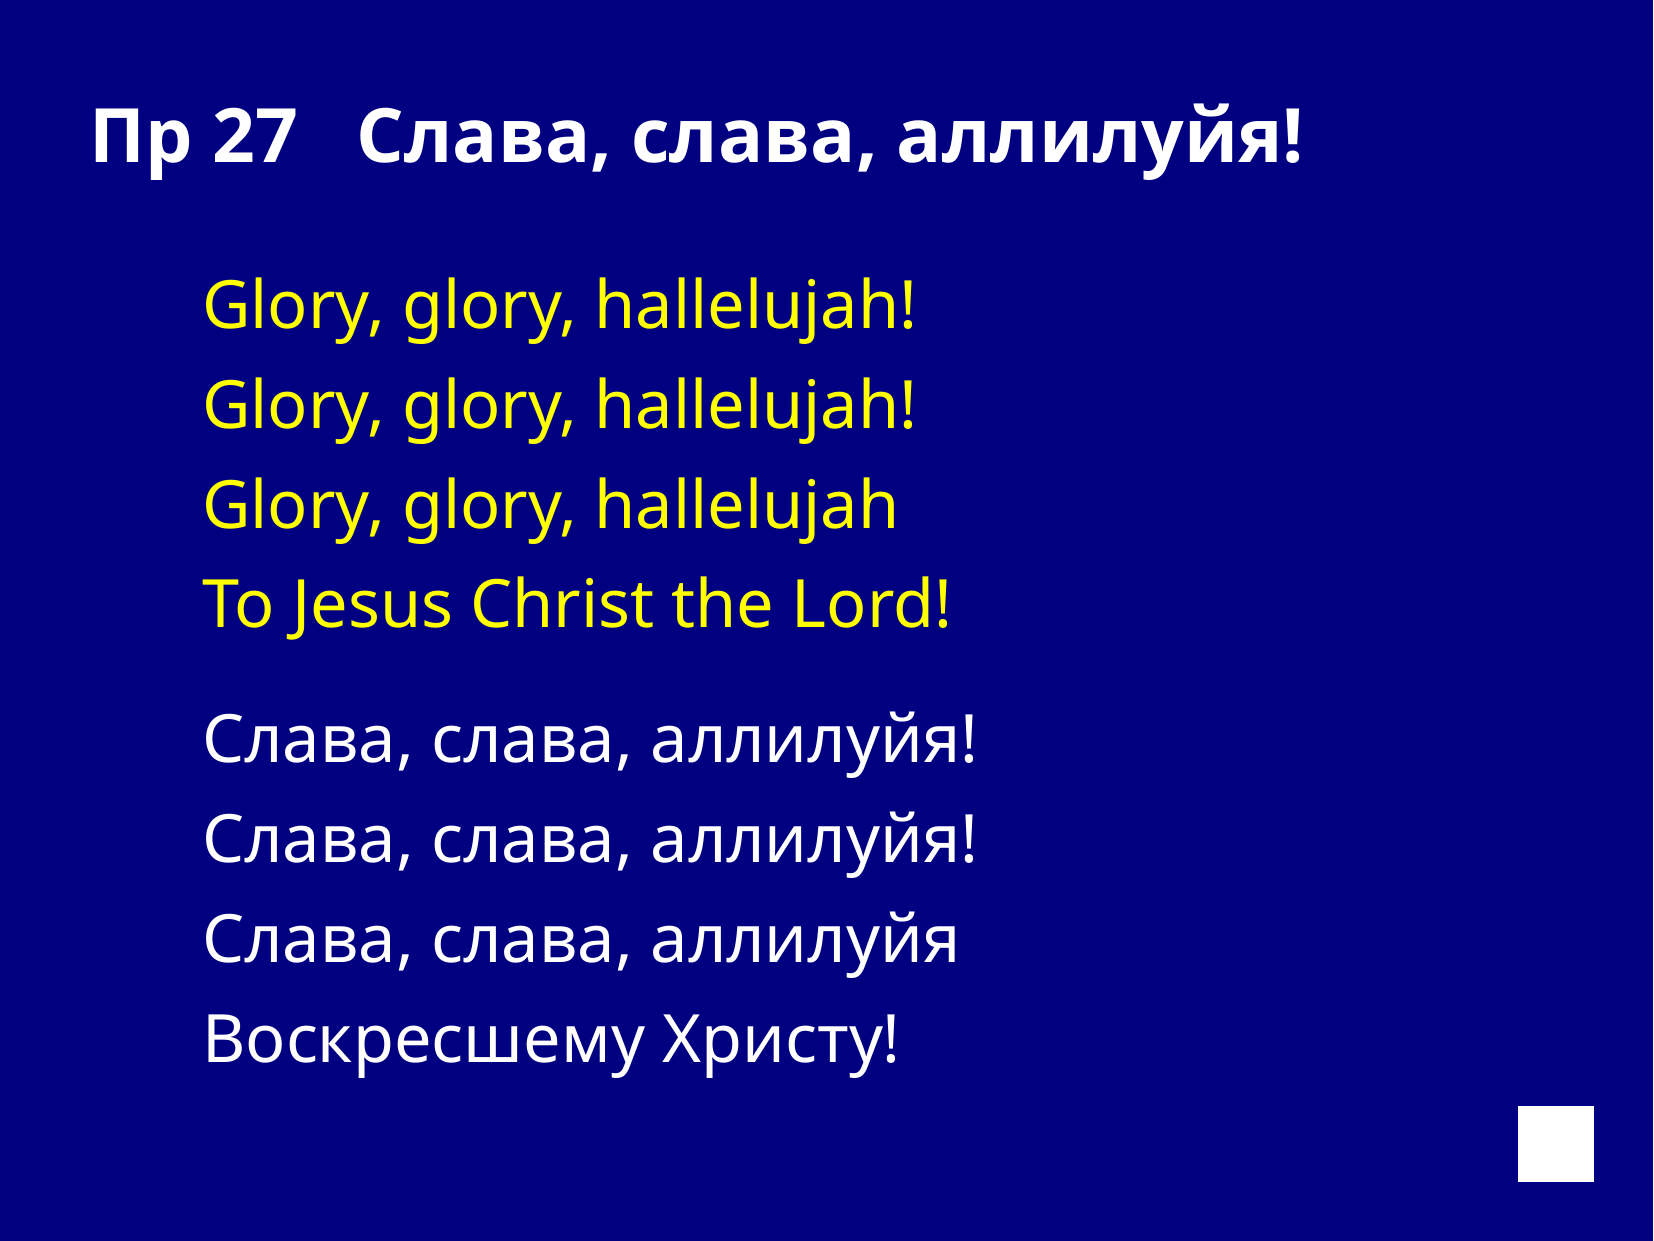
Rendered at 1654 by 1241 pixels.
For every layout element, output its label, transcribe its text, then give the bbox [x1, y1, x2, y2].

text_box [1518, 1106, 1594, 1182]
text_box Glory, glory, hallelujah! Glory, glory, hallelujah! Glory, glory, hallelujah To Jesus Christ the Lord! [75, 188, 1576, 638]
text_box Слава, слава, аллилуйя! Слава, слава, аллилуйя! Слава, слава, аллилуйя Воскресшему Христу! [75, 675, 1576, 1163]
text_box Пр 27 Слава, слава, аллилуйя! [75, 75, 1576, 188]
